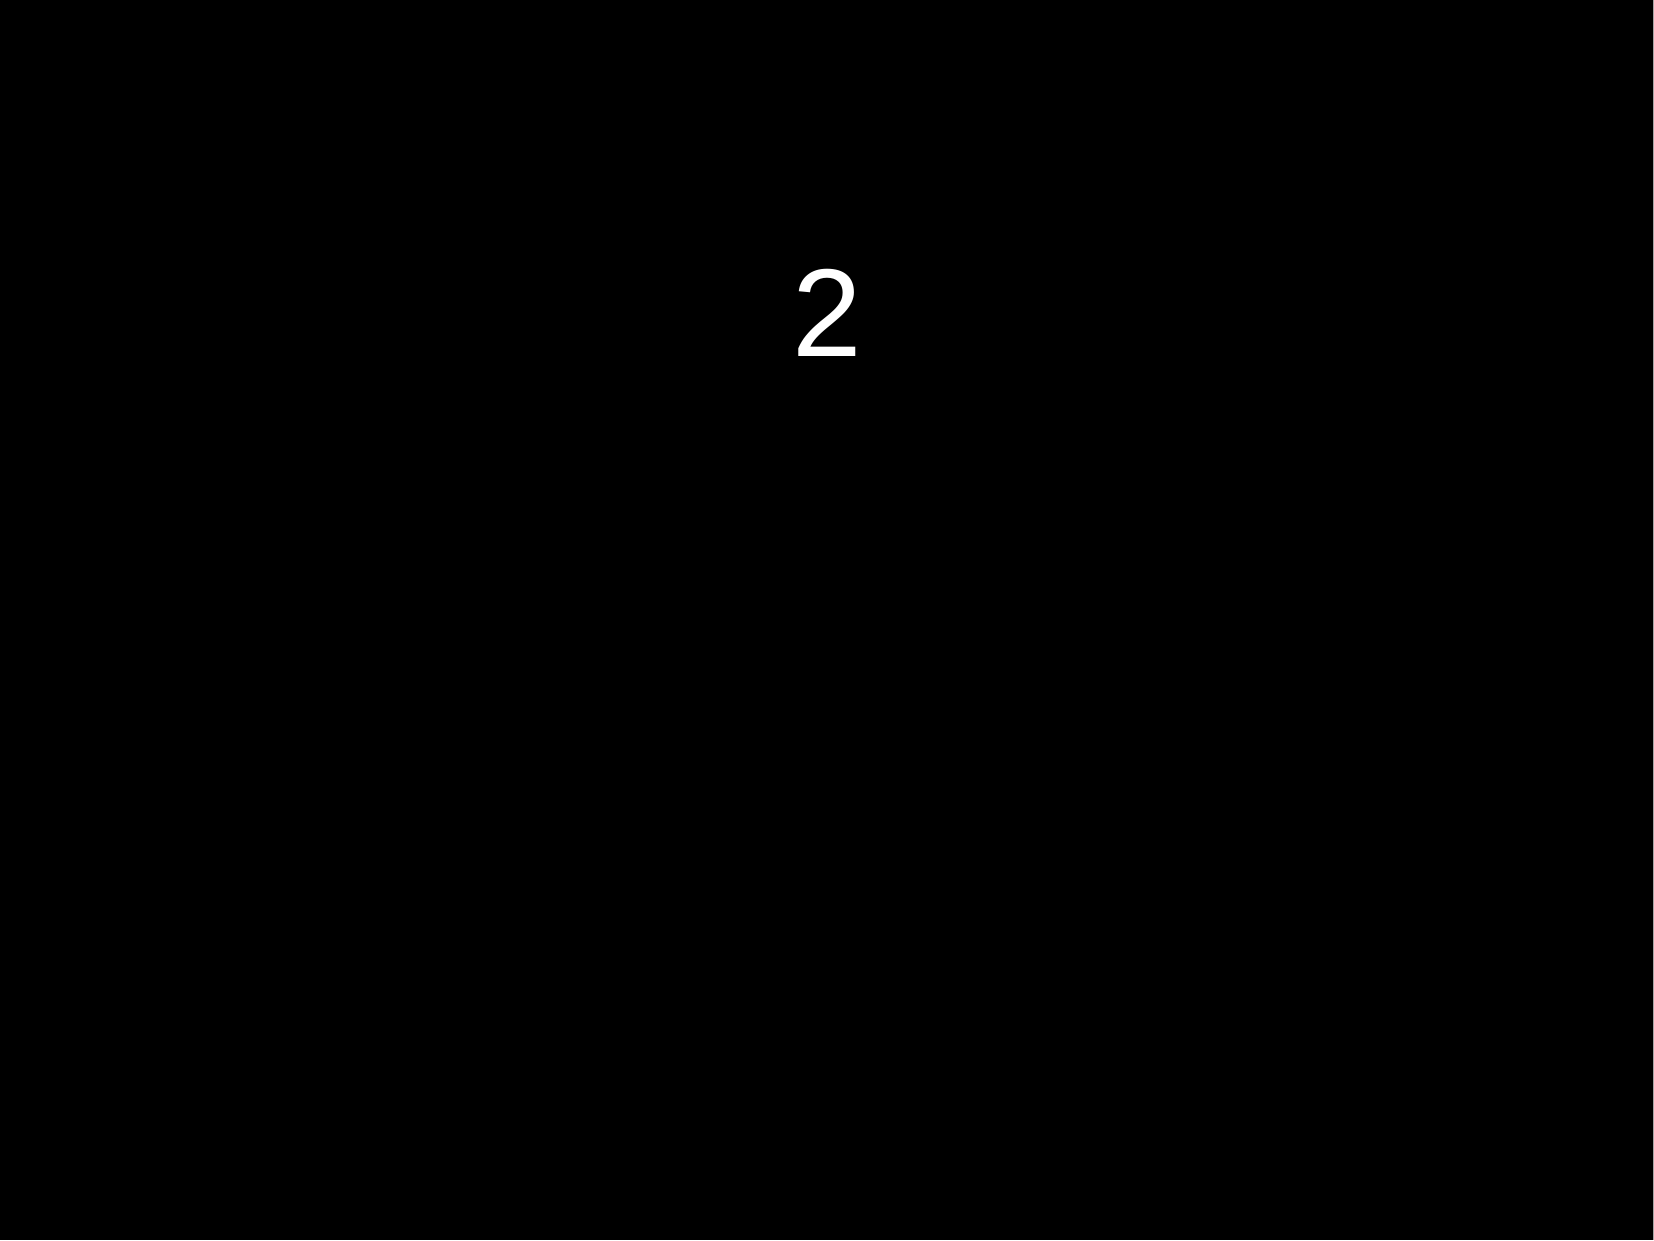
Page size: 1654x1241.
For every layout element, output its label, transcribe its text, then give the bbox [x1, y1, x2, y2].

text_box 2 [0, 236, 1654, 391]
